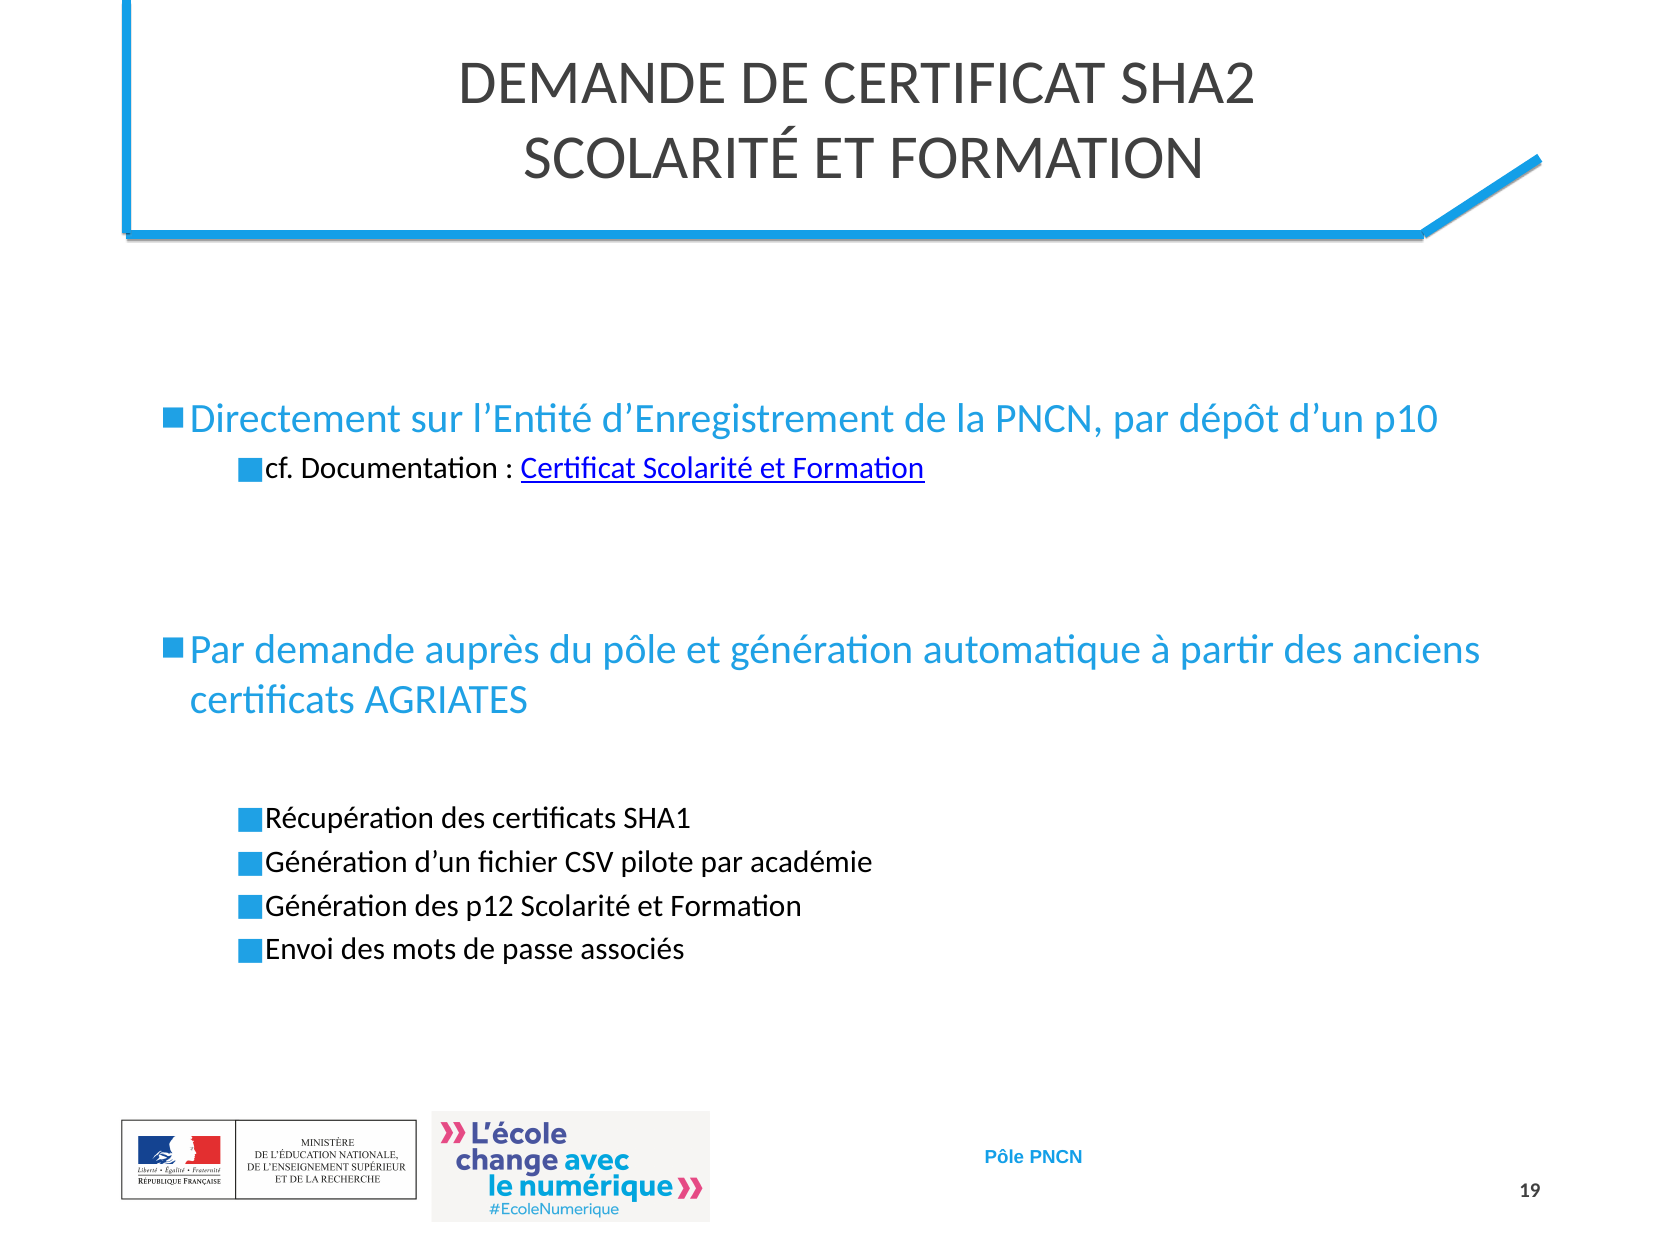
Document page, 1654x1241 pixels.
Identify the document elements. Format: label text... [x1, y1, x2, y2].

title Demande de CERTIFICAT SHA2 Scolarité et FORMATION [145, 0, 1571, 233]
picture [119, 1117, 419, 1202]
picture [431, 1111, 710, 1222]
list Directement sur l’Entité d’Enregistrement de la PNCN, par dépôt d’un p10 cf. Documentation : Certificat Scolarité et Formation Par demande auprès du pôle et génération automatique à partir des anciens certificats AGRIATES Récupération des certificats SHA1 Génération d’un fichier CSV pilote par académie Génération des p12 Scolarité et Formation Envoi des mots de passe associés [145, 266, 1571, 1086]
slide_number <numéro> [1473, 1155, 1556, 1222]
